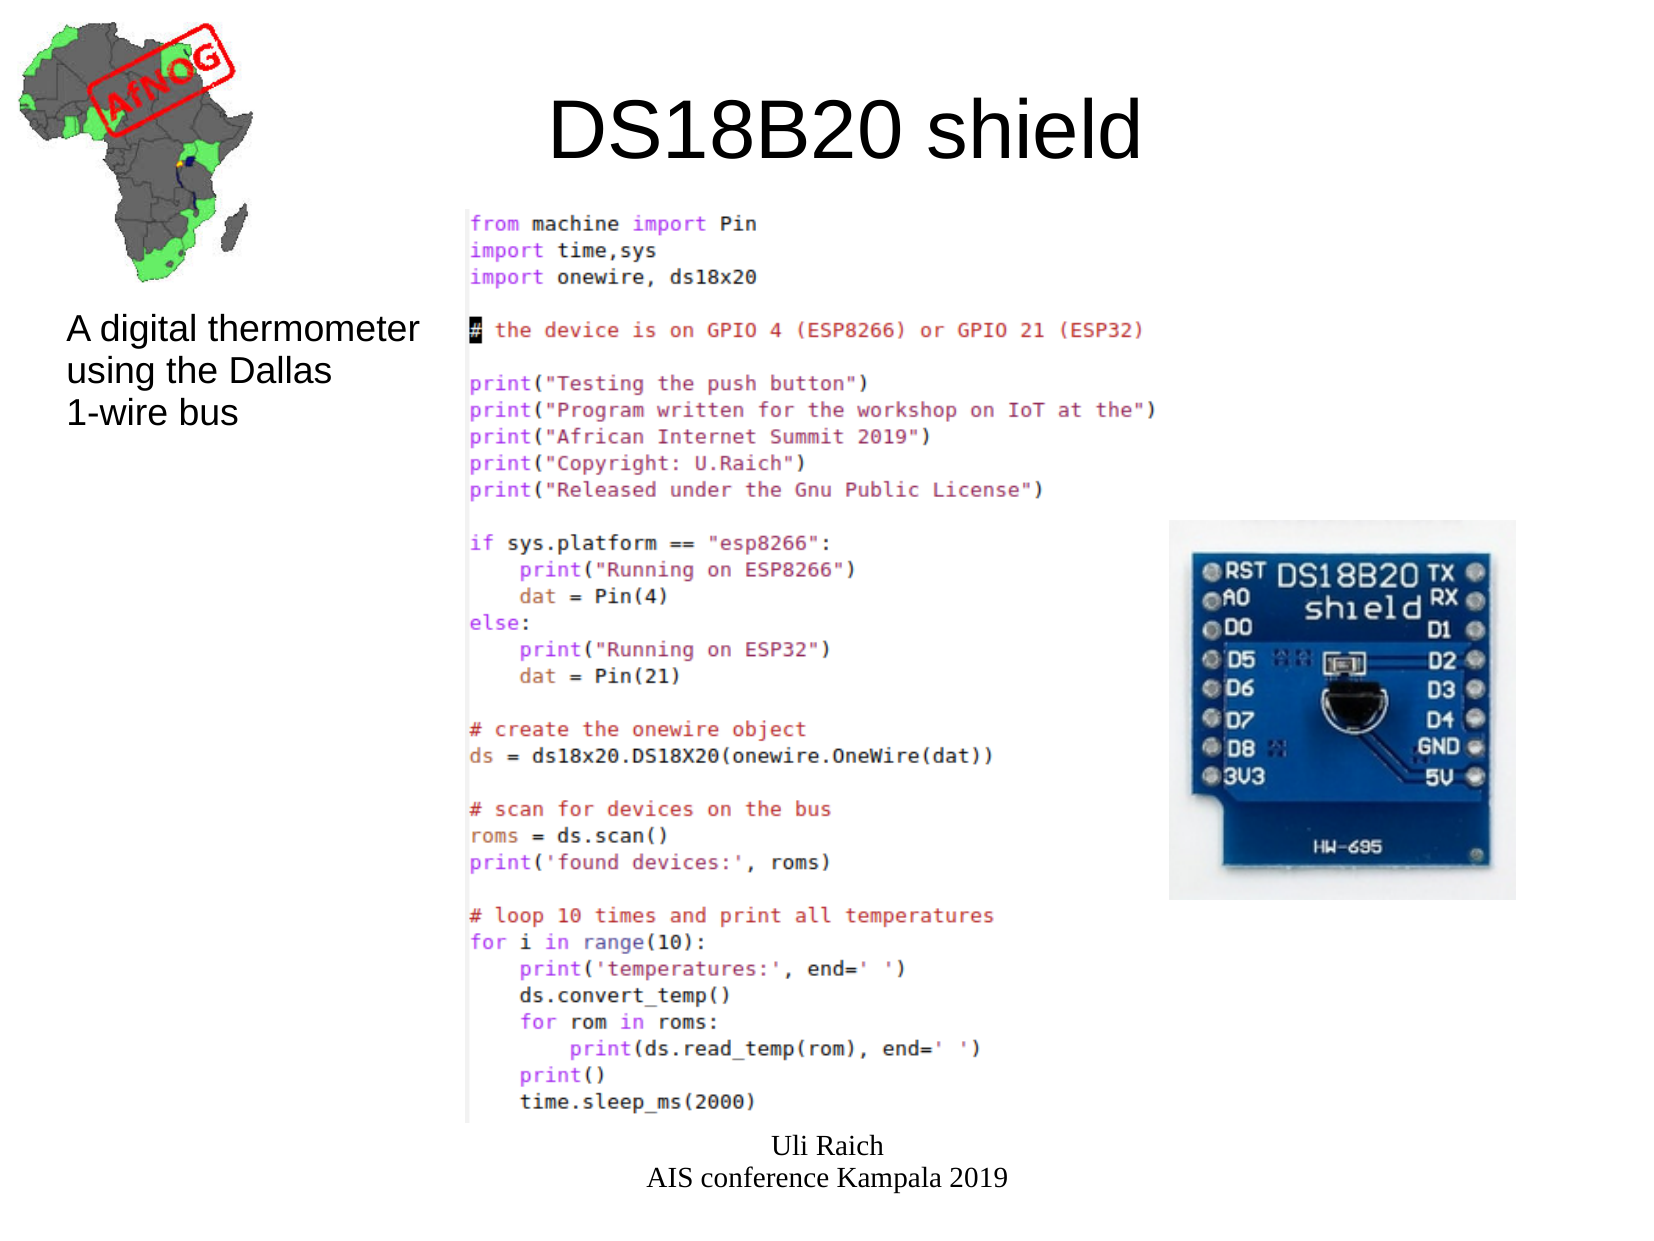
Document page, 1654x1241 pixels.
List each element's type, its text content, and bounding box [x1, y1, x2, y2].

picture [465, 209, 1516, 1123]
title DS18B20 shield [101, 49, 1591, 211]
text_box A digital thermometer using the Dallas 1-wire bus [51, 300, 436, 441]
picture [9, 0, 259, 291]
